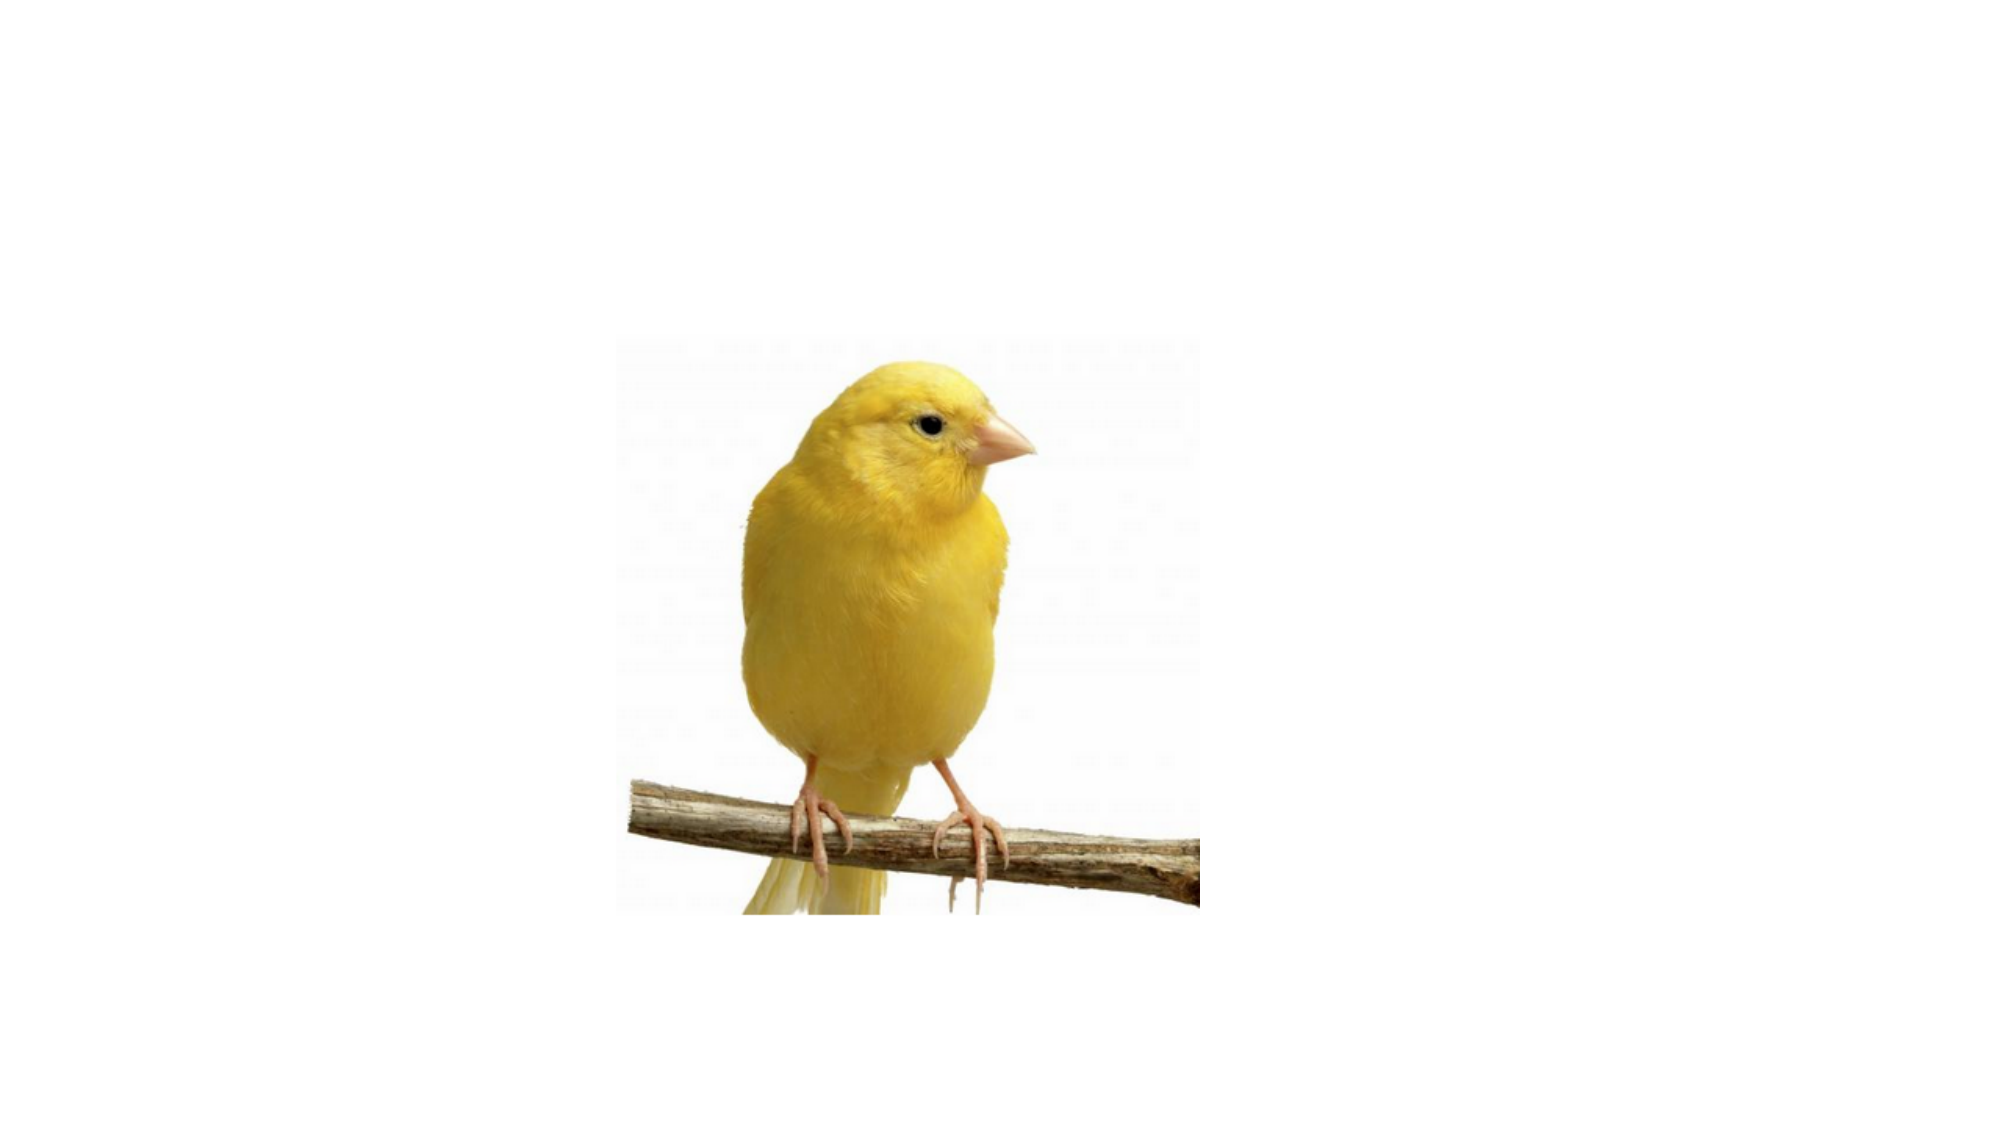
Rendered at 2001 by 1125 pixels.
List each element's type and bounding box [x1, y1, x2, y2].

picture [515, 313, 1200, 984]
